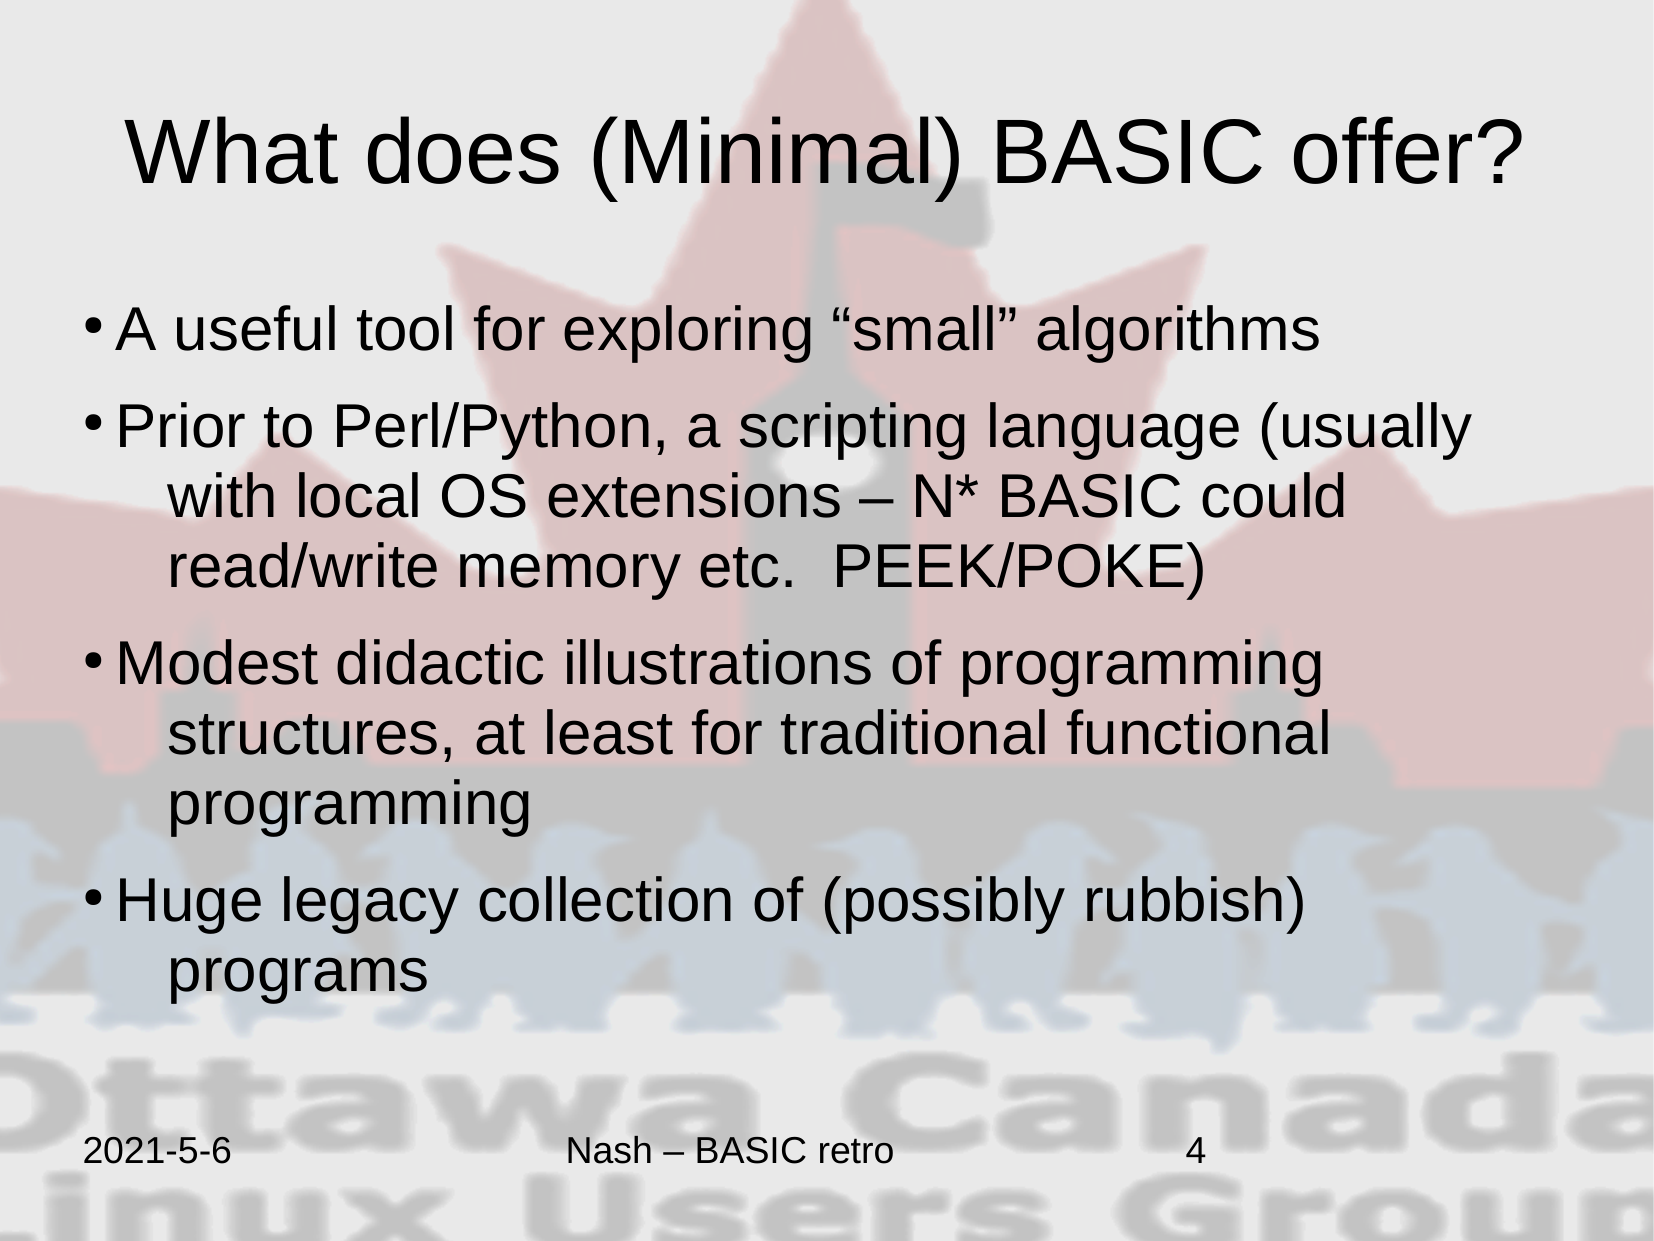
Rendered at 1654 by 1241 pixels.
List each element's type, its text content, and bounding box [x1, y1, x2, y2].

picture [0, 0, 1654, 1241]
title What does (Minimal) BASIC offer? [82, 49, 1570, 256]
list A useful tool for exploring “small” algorithms Prior to Perl/Python, a scripting language (usually with local OS extensions – N* BASIC could read/write memory etc. PEEK/POKE) Modest didactic illustrations of programming structures, at least for traditional functional programming Huge legacy collection of (possibly rubbish) programs [82, 290, 1570, 1009]
